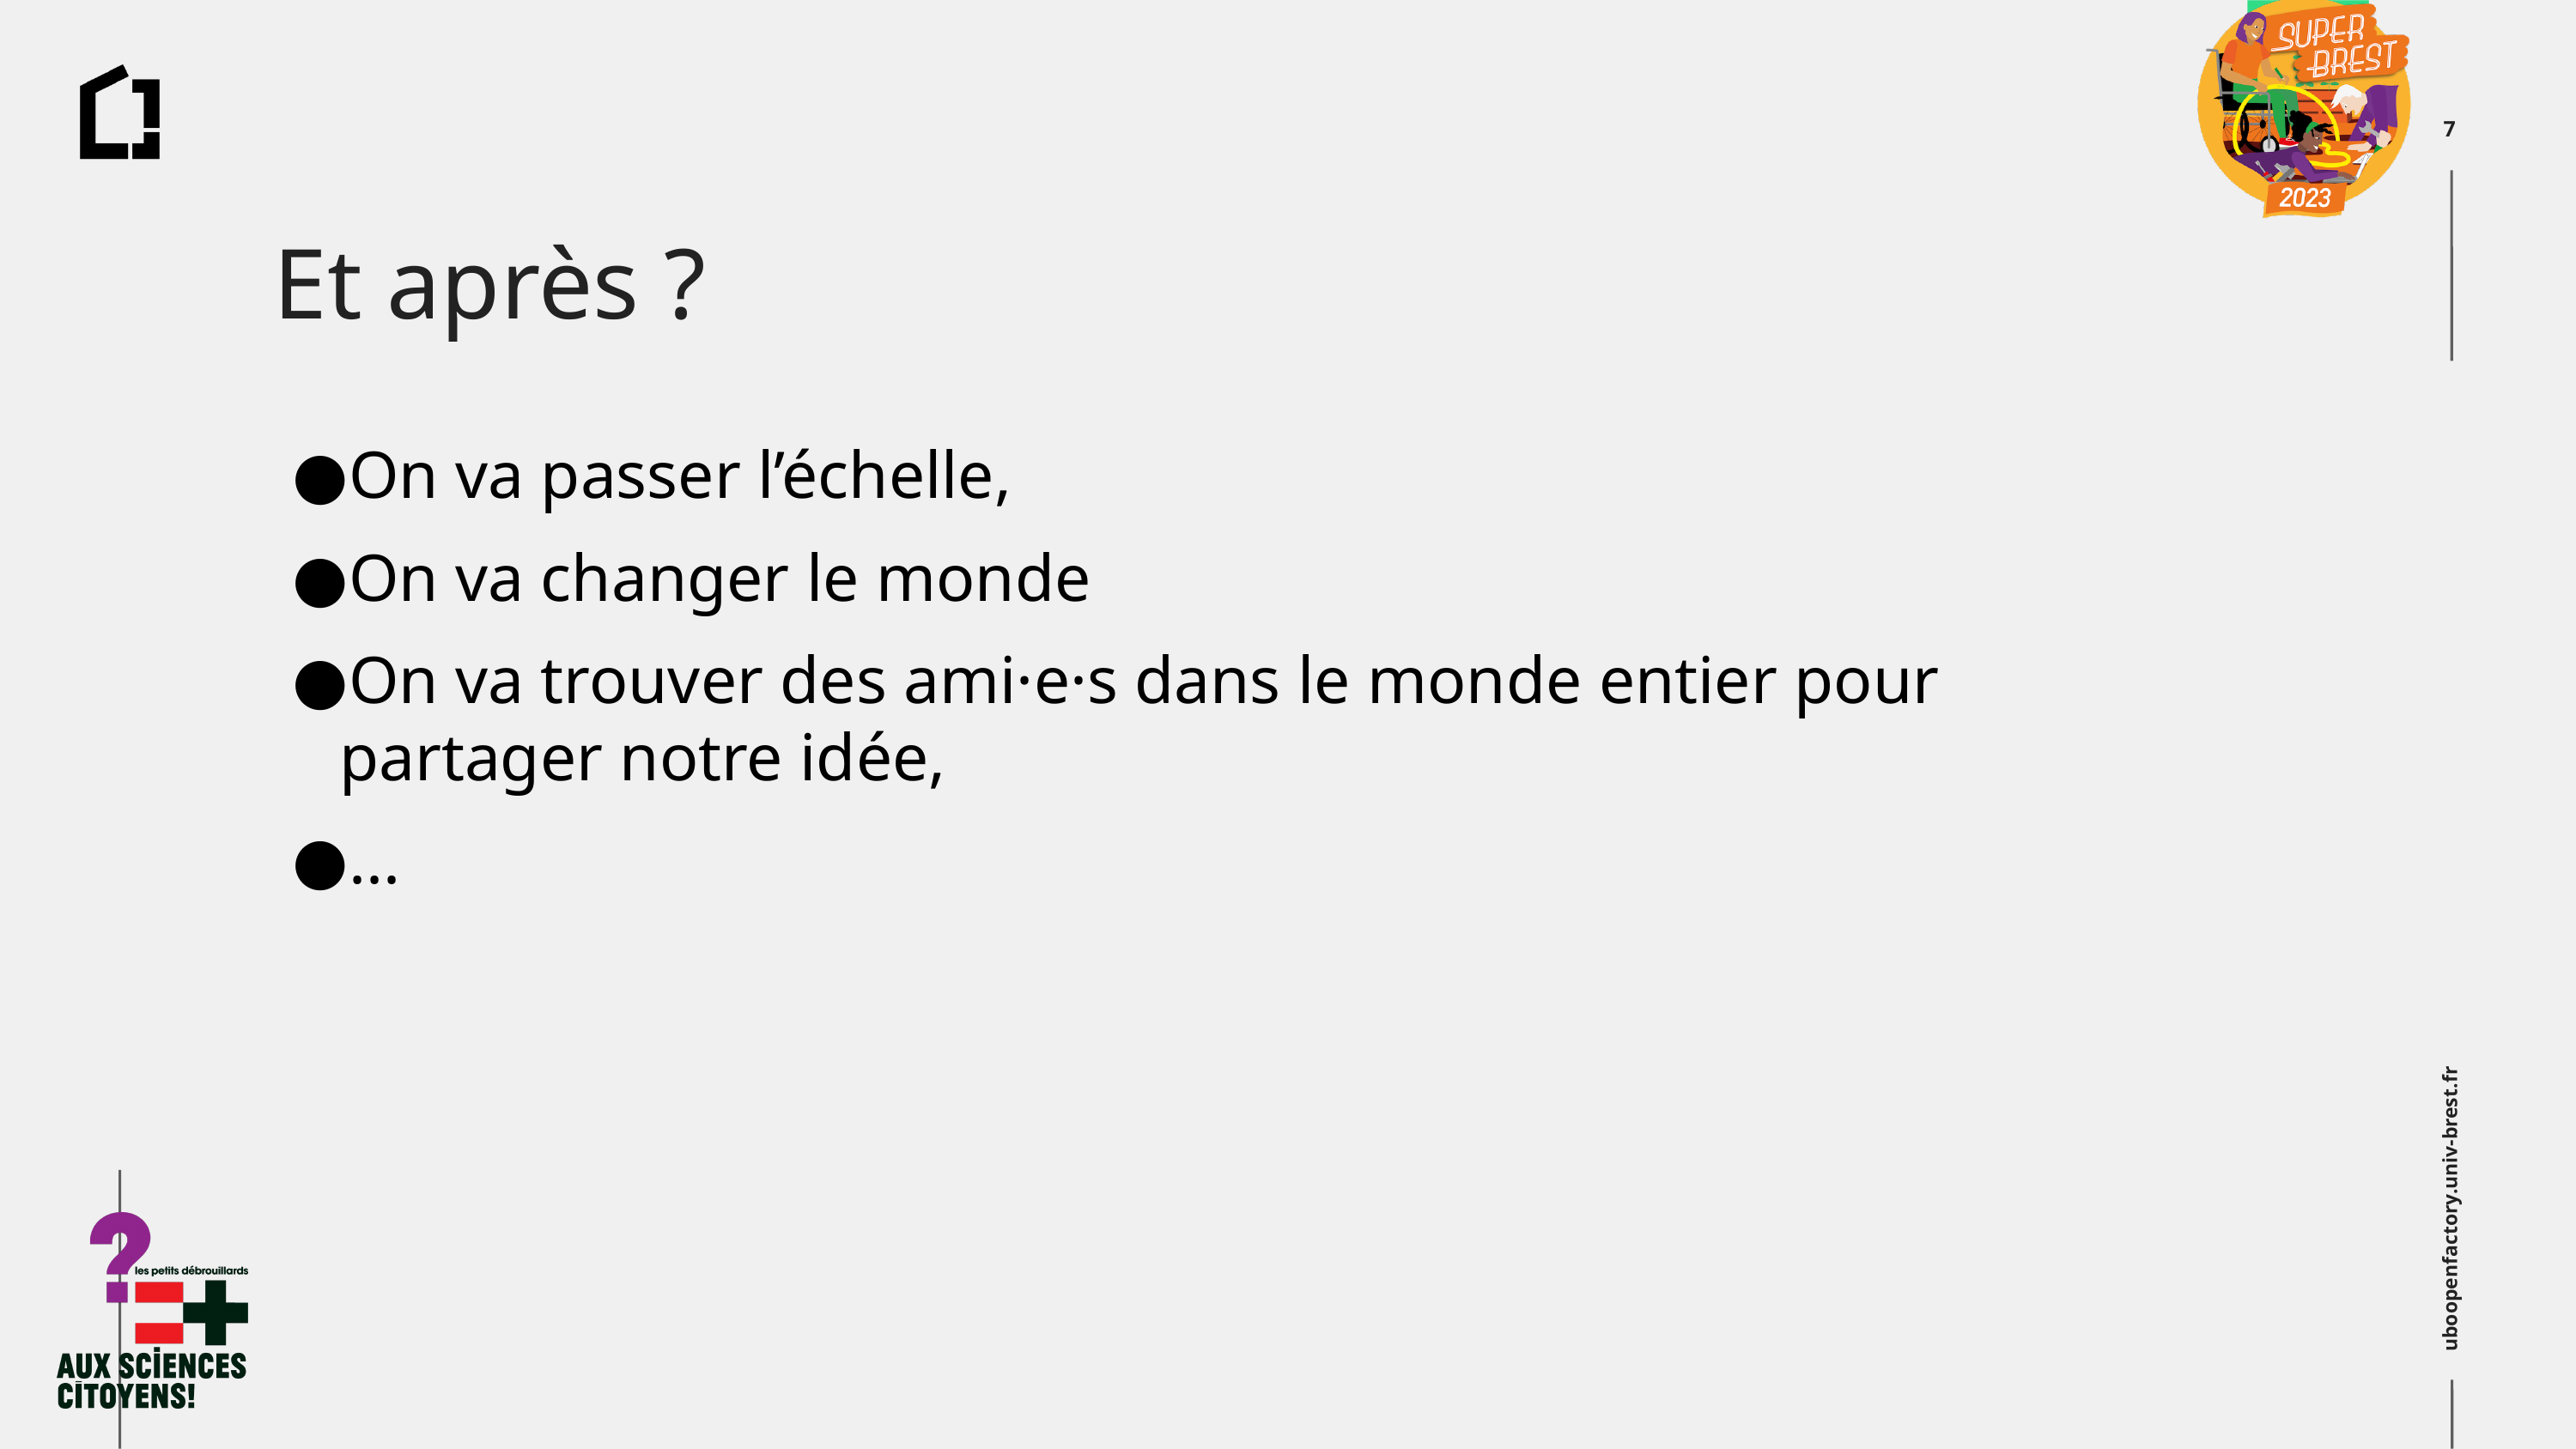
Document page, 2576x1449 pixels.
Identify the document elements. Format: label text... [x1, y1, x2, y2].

slide_number <number> [2430, 93, 2456, 145]
picture [2175, 0, 2430, 239]
title Et après ? [273, 217, 1741, 434]
picture [57, 1212, 248, 1409]
picture [0, 0, 239, 239]
list On va passer l’échelle, On va changer le monde On va trouver des ami·e·s dans le monde entier pour partager notre idée, ... [275, 433, 2188, 1122]
